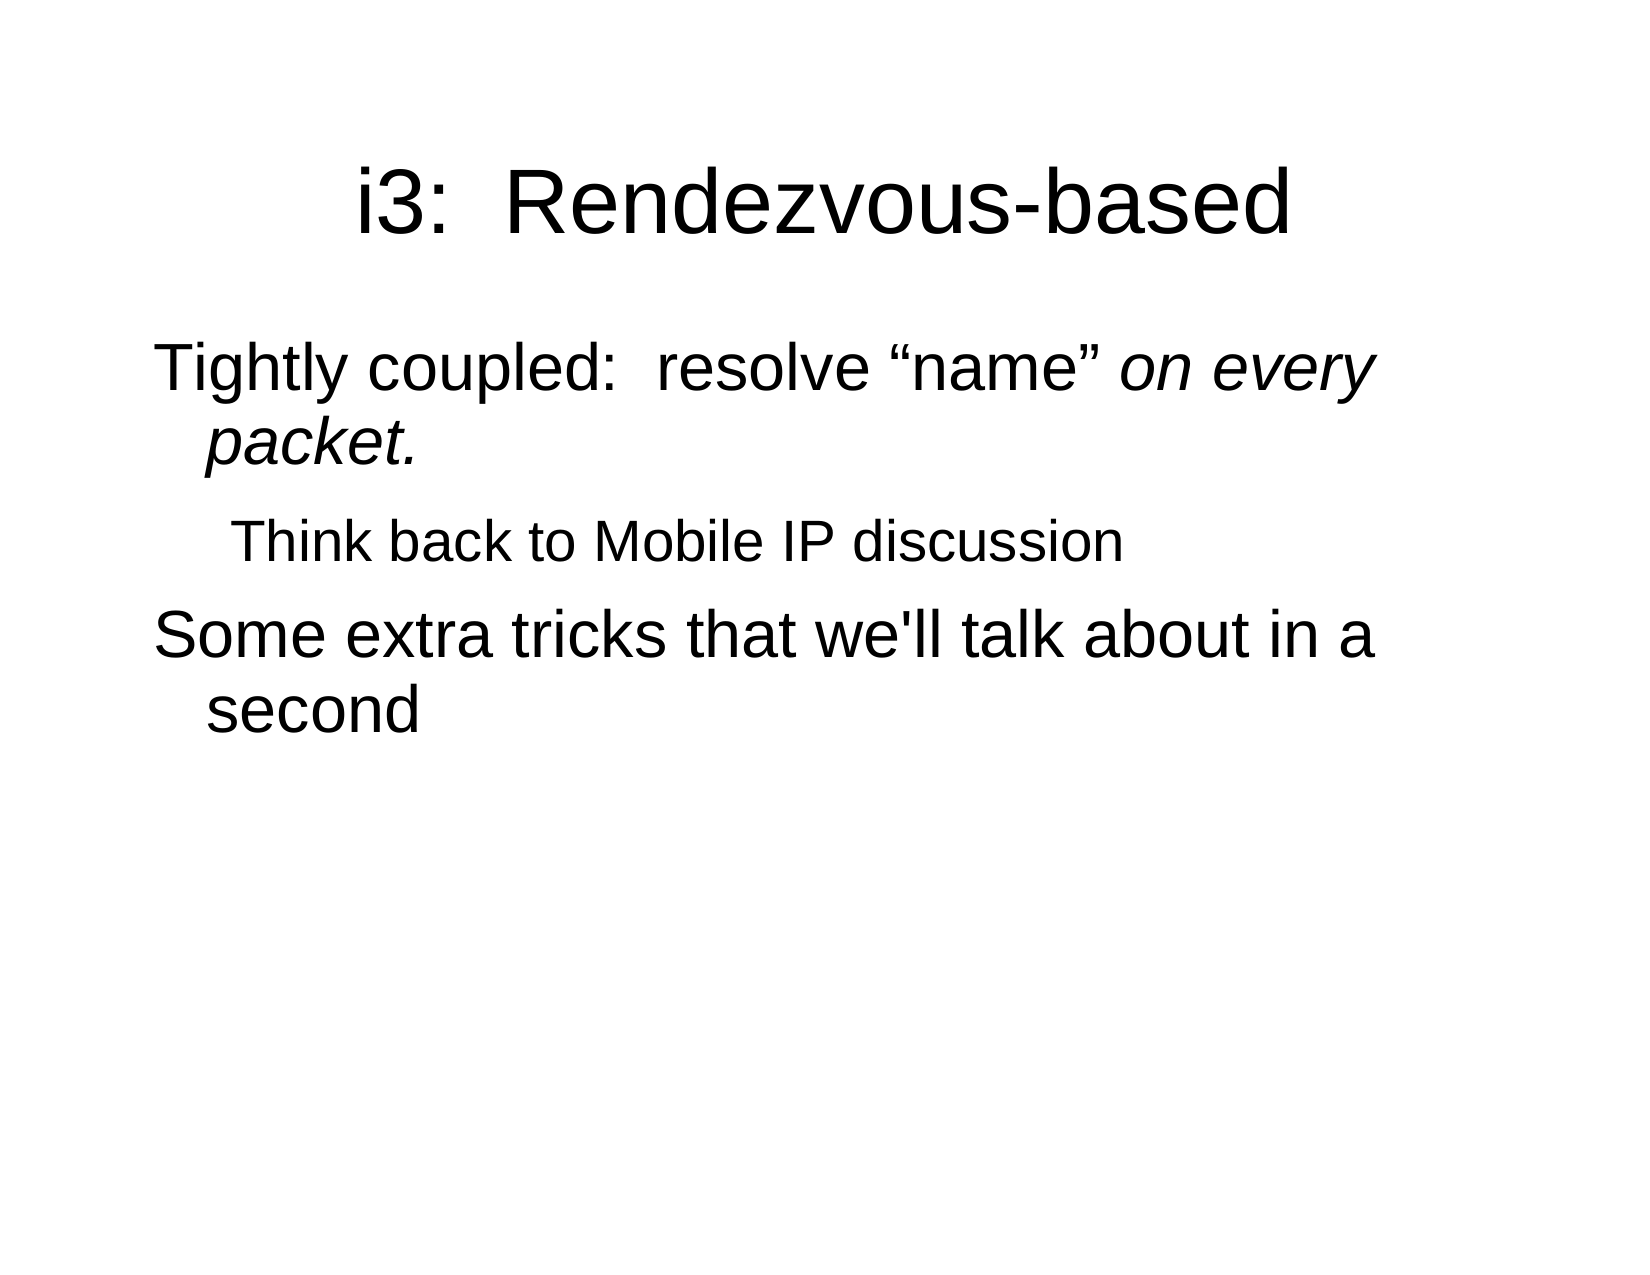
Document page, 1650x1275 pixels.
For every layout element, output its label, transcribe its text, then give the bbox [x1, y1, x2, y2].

title i3: Rendezvous-based [135, 112, 1515, 291]
list Tightly coupled: resolve “name” on every packet. Think back to Mobile IP discussion Some extra tricks that we'll talk about in a second [135, 329, 1515, 1079]
